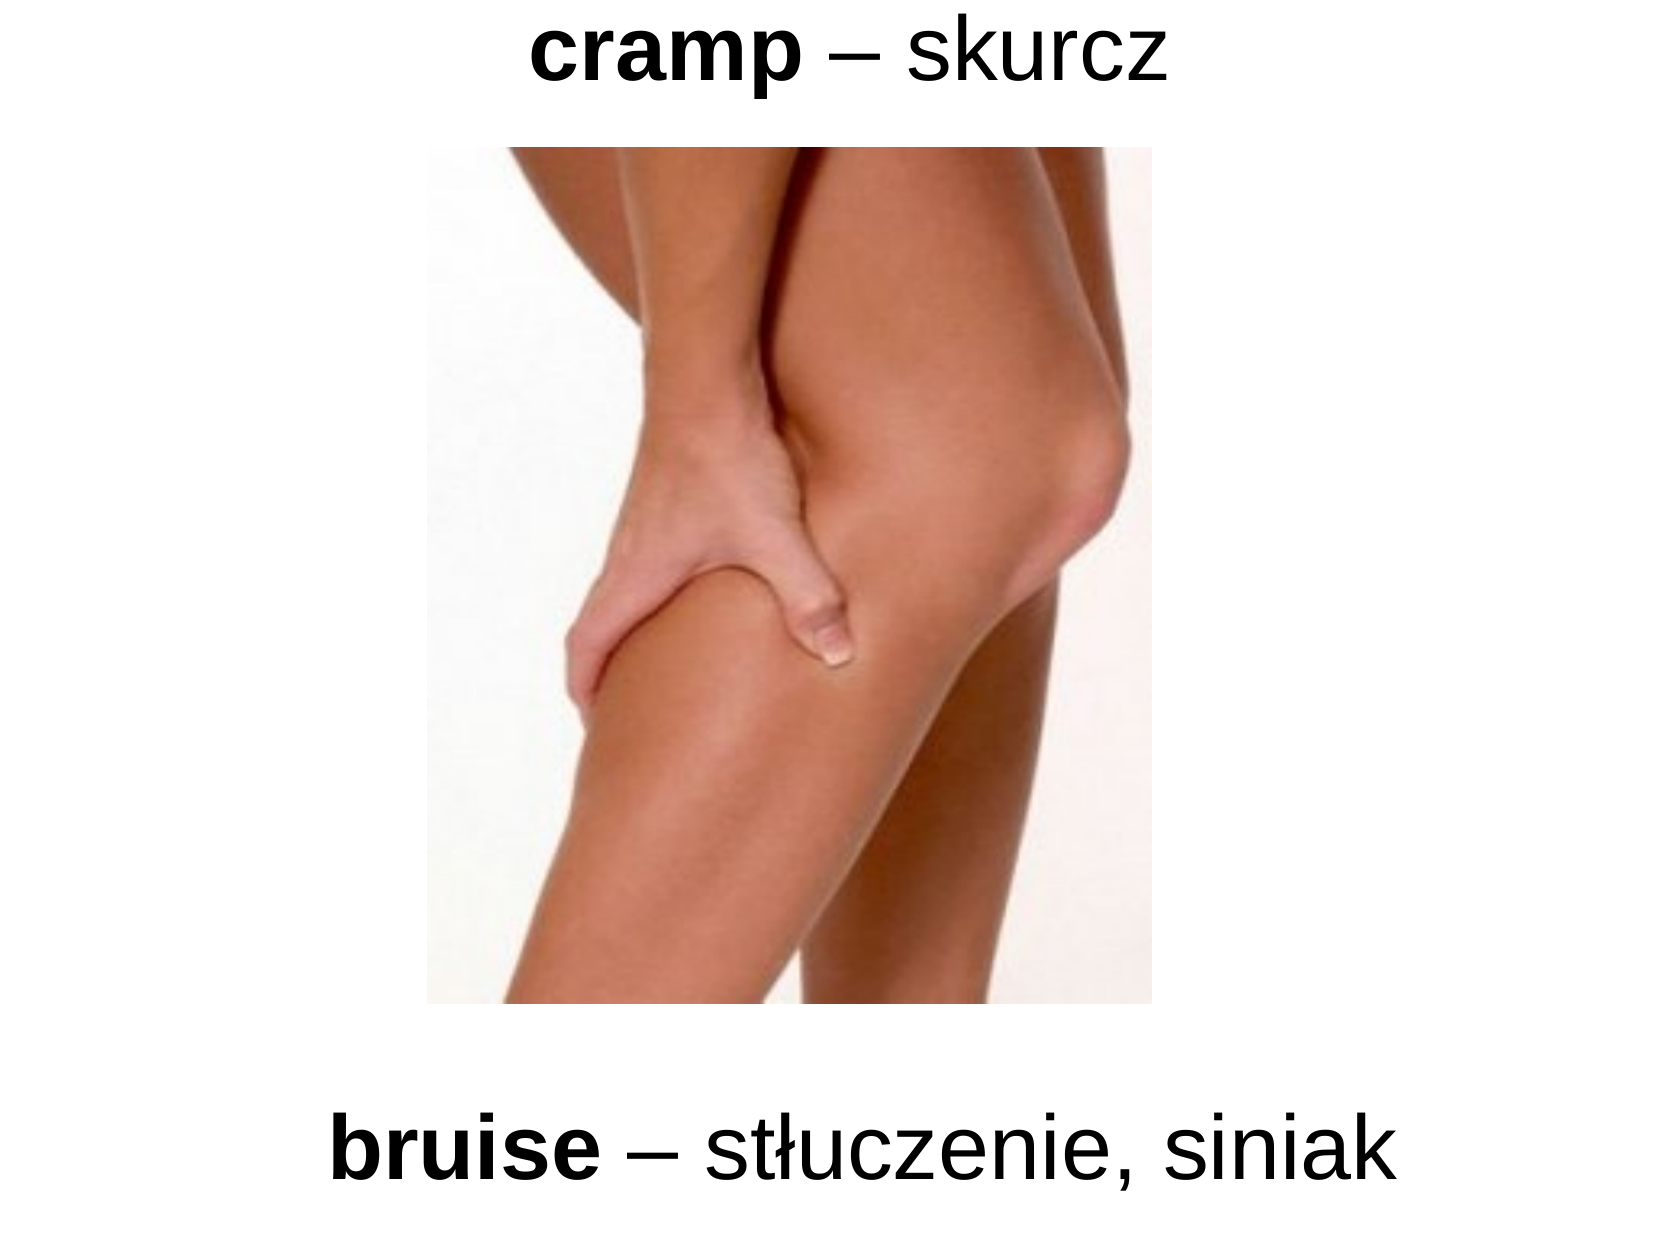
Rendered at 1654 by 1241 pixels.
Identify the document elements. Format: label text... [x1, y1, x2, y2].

title cramp – skurcz bruise – stłuczenie, siniak [106, 29, 1595, 1158]
picture [427, 147, 1152, 1004]
